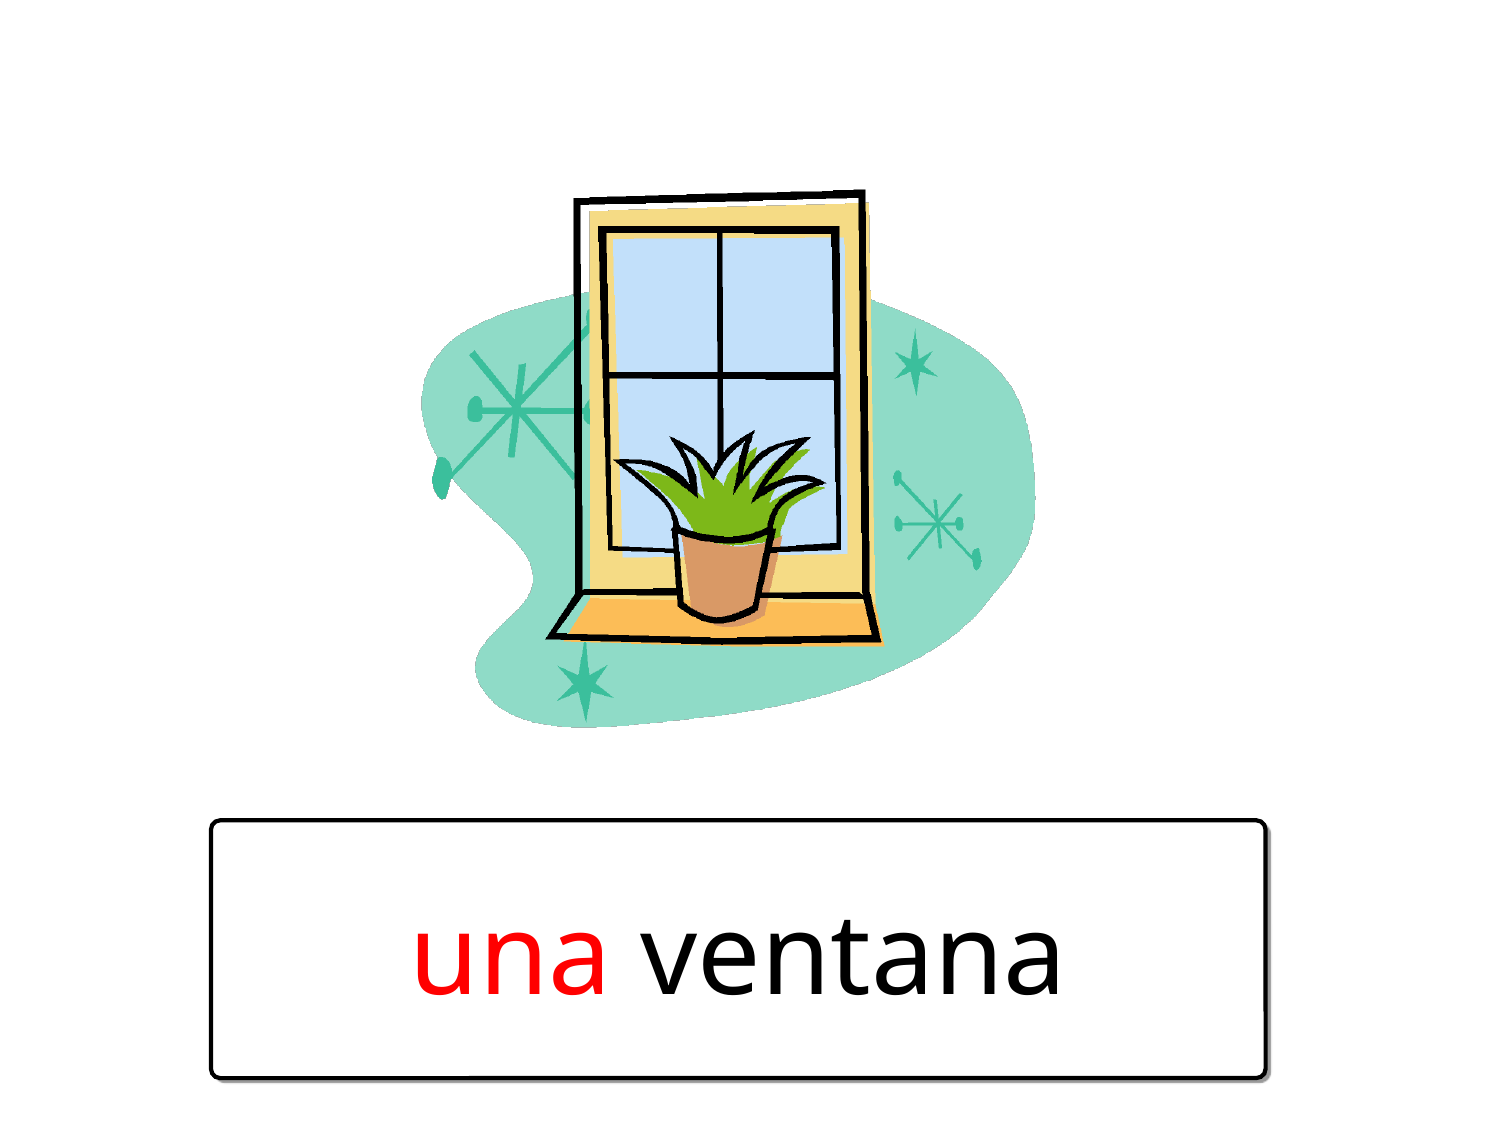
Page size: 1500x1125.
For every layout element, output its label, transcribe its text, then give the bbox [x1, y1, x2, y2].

picture [413, 181, 1043, 735]
text_box una ventana [210, 820, 1266, 1079]
